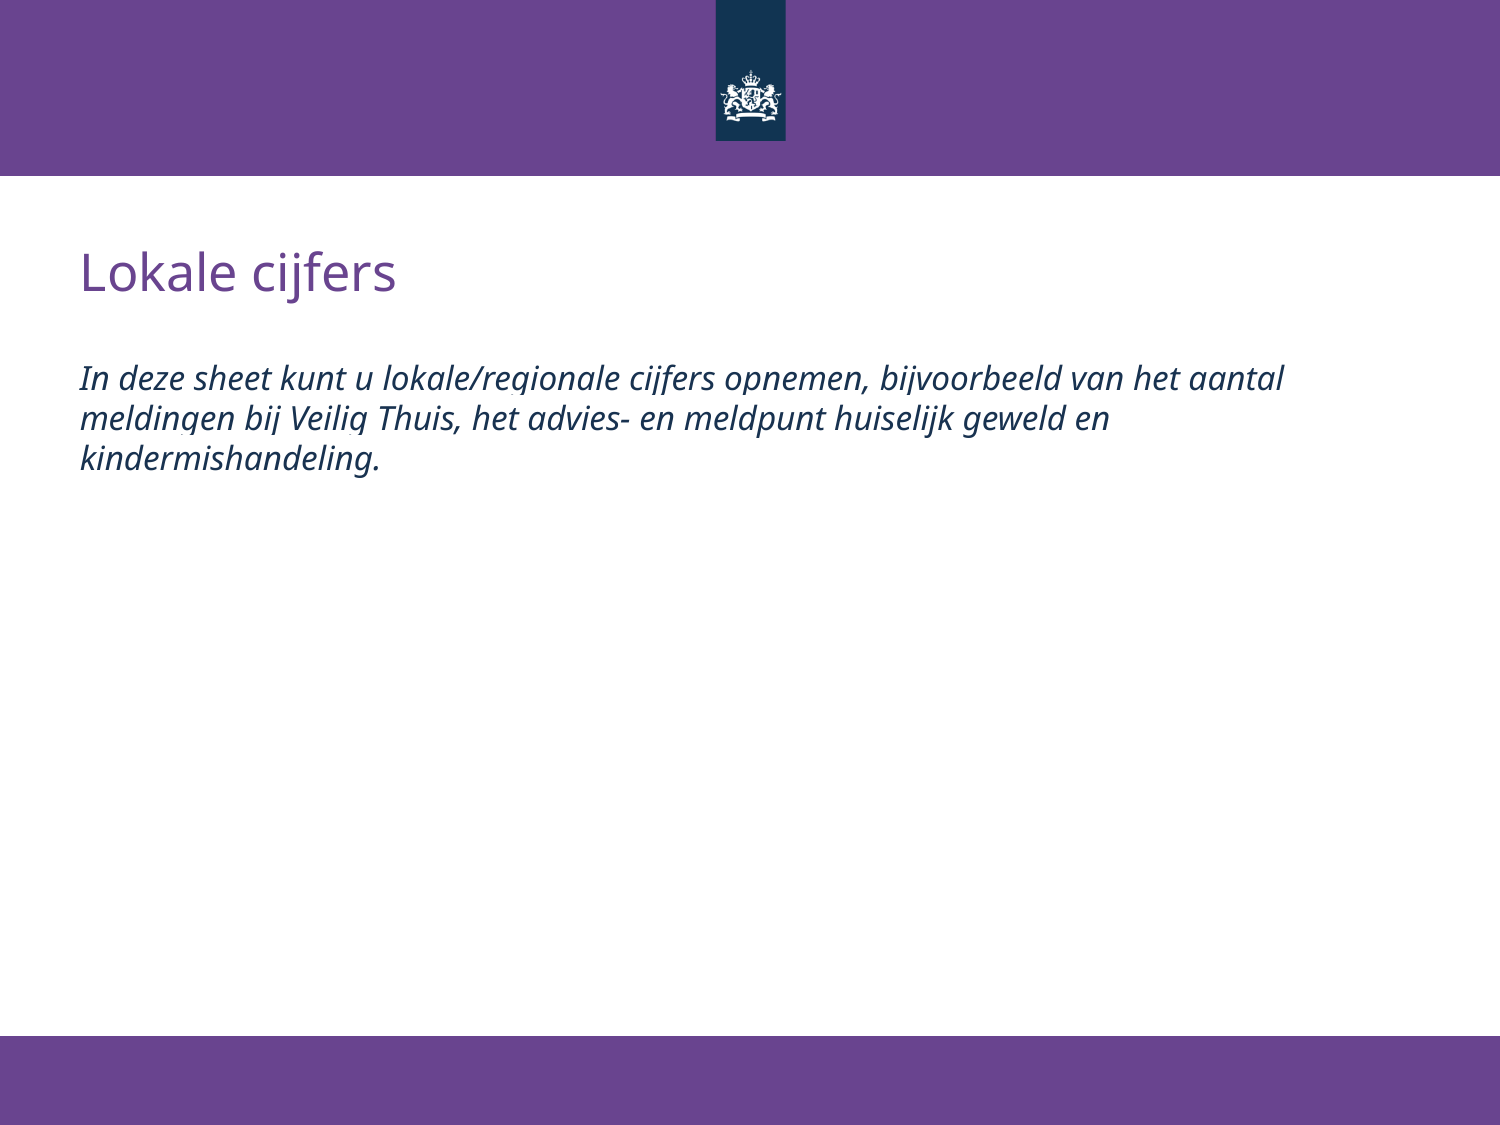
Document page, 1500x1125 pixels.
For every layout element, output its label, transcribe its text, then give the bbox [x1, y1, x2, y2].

picture [0, 0, 1500, 141]
title Lokale cijfers [64, 231, 1415, 326]
list In deze sheet kunt u lokale/regionale cijfers opnemen, bijvoorbeeld van het aantal meldingen bij Veilig Thuis, het advies- en meldpunt huiselijk geweld en kindermishandeling. [64, 350, 1385, 1020]
